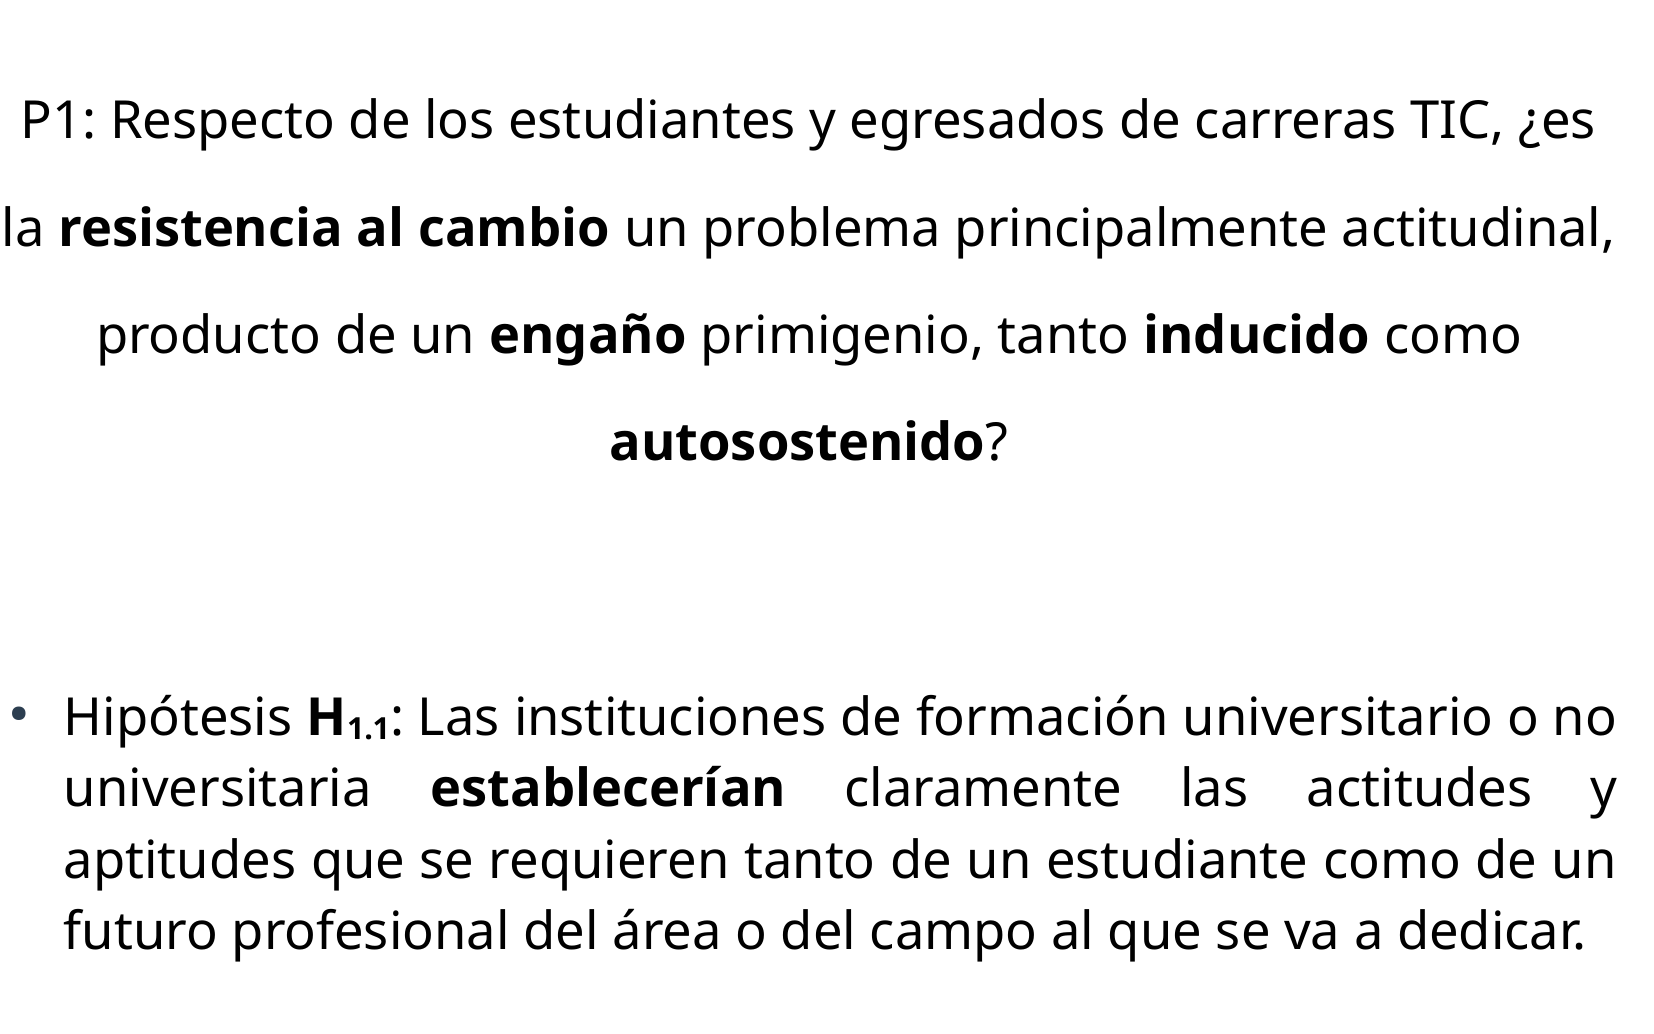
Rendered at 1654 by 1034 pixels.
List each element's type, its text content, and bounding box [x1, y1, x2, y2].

text_box P1: Respecto de los estudiantes y egresados de carreras TIC, ¿es la resistencia al cambio un problema principalmente actitudinal, producto de un engaño primigenio, tanto inducido como autosostenido? Hipótesis H1.1: Las instituciones de formación universitario o no universitaria establecerían claramente las actitudes y aptitudes que se requieren tanto de un estudiante como de un futuro profesional del área o del campo al que se va a dedicar. [0, 47, 1619, 1004]
